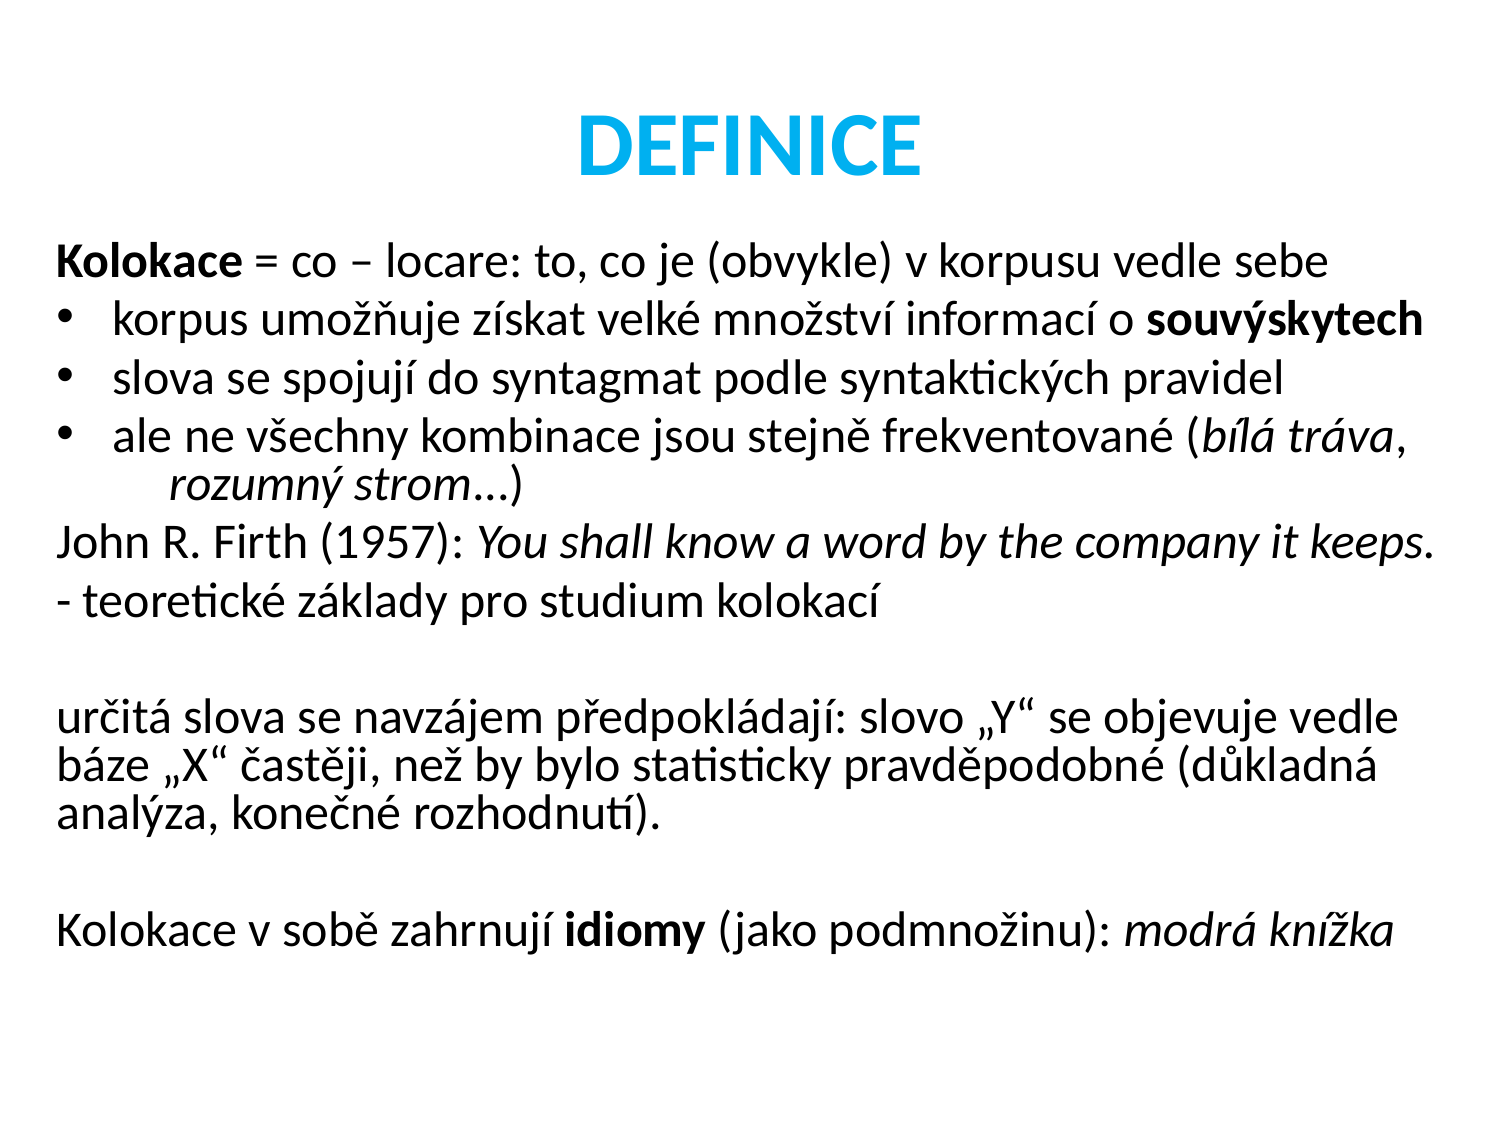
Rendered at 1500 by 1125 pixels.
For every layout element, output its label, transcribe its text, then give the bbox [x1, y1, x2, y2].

list Kolokace = co – locare: to, co je (obvykle) v korpusu vedle sebe korpus umožňuje získat velké množství informací o souvýskytech slova se spojují do syntagmat podle syntaktických pravidel ale ne všechny kombinace jsou stejně frekventované (bílá tráva, rozumný strom...) John R. Firth (1957): You shall know a word by the company it keeps. - teoretické základy pro studium kolokací určitá slova se navzájem předpokládají: slovo „Y“ se objevuje vedle báze „X“ častěji, než by bylo statisticky pravděpodobné (důkladná analýza, konečné rozhodnutí). Kolokace v sobě zahrnují idiomy (jako podmnožinu): modrá knížka [41, 231, 1459, 1083]
title DEFINICE [75, 45, 1426, 231]
